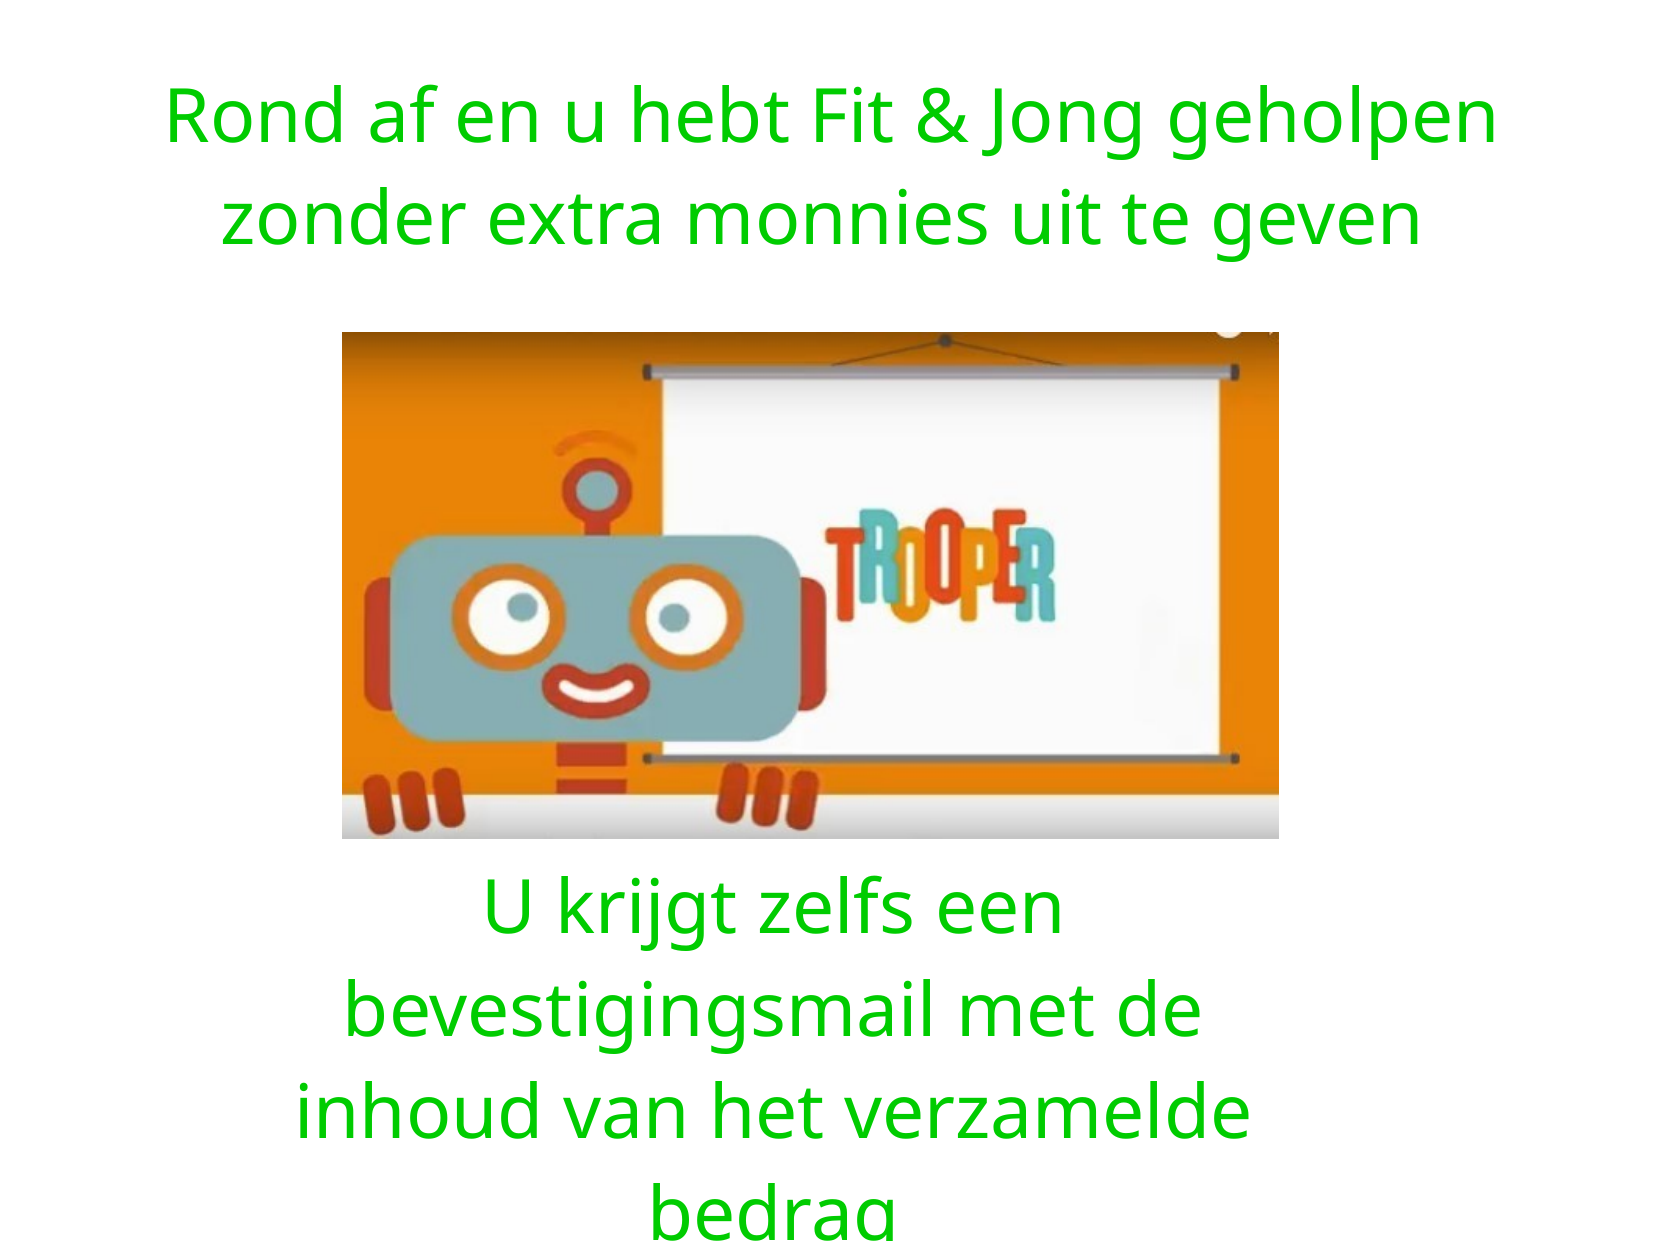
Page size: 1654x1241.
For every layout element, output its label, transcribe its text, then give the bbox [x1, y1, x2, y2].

picture [342, 332, 1279, 839]
text_box U krijgt zelfs een bevestigingsmail met de inhoud van het verzamelde bedrag [259, 846, 1288, 1217]
text_box Rond af en u hebt Fit & Jong geholpen zonder extra monnies uit te geven [94, 54, 1571, 331]
